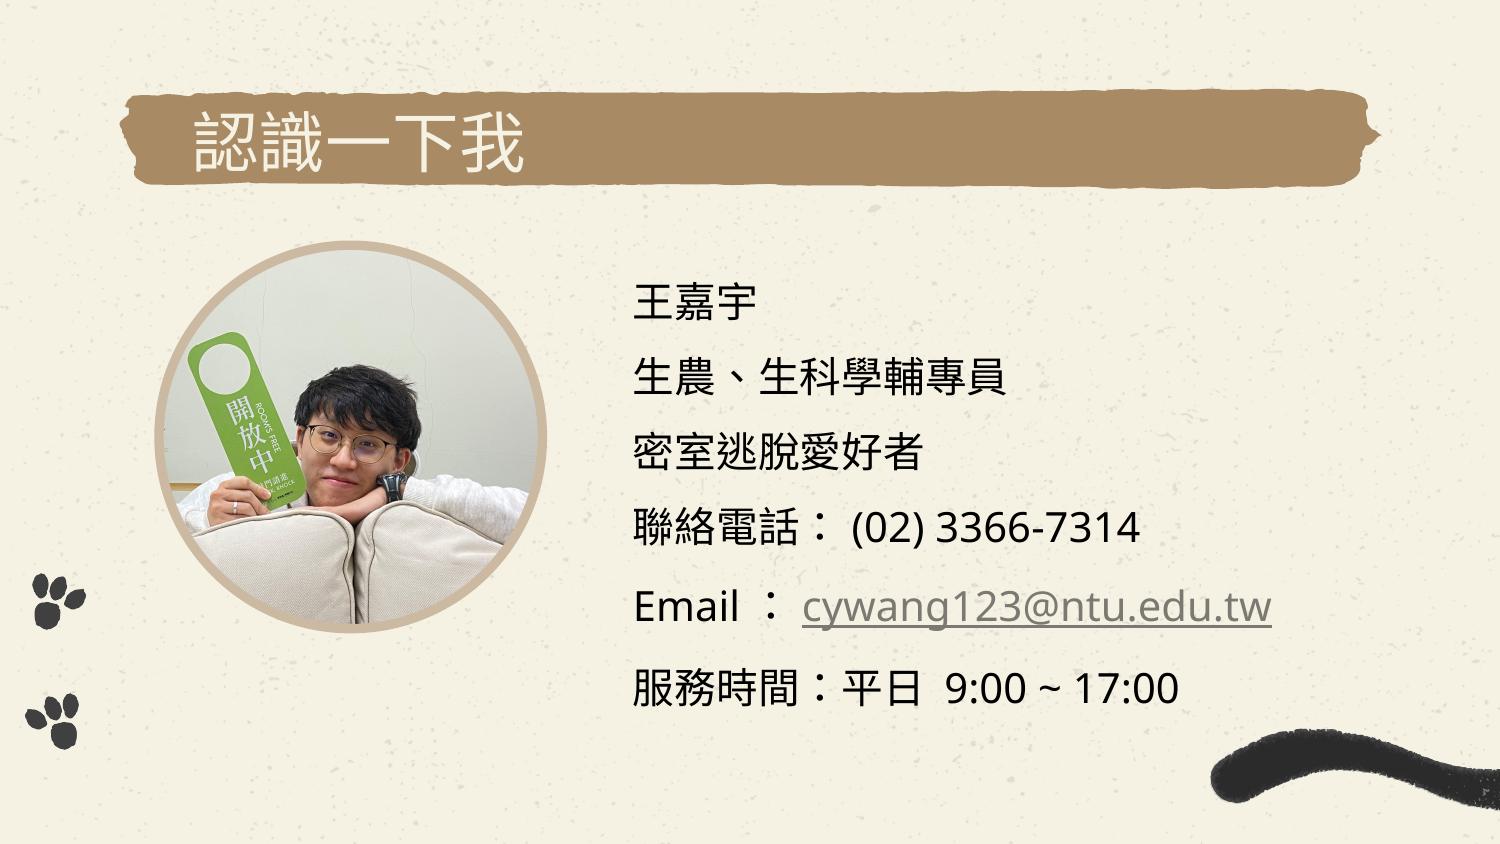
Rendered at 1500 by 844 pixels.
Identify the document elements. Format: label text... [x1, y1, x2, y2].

picture [0, 0, 1500, 844]
text_box 認識一下我 [177, 93, 945, 189]
text_box 王嘉宇 生農、生科學輔專員 密室逃脫愛好者 聯絡電話：(02) 3366-7314 Email：cywang123@ntu.edu.tw 服務時間：平日 9:00 ~ 17:00 [618, 243, 1302, 720]
text_box [158, 245, 543, 629]
